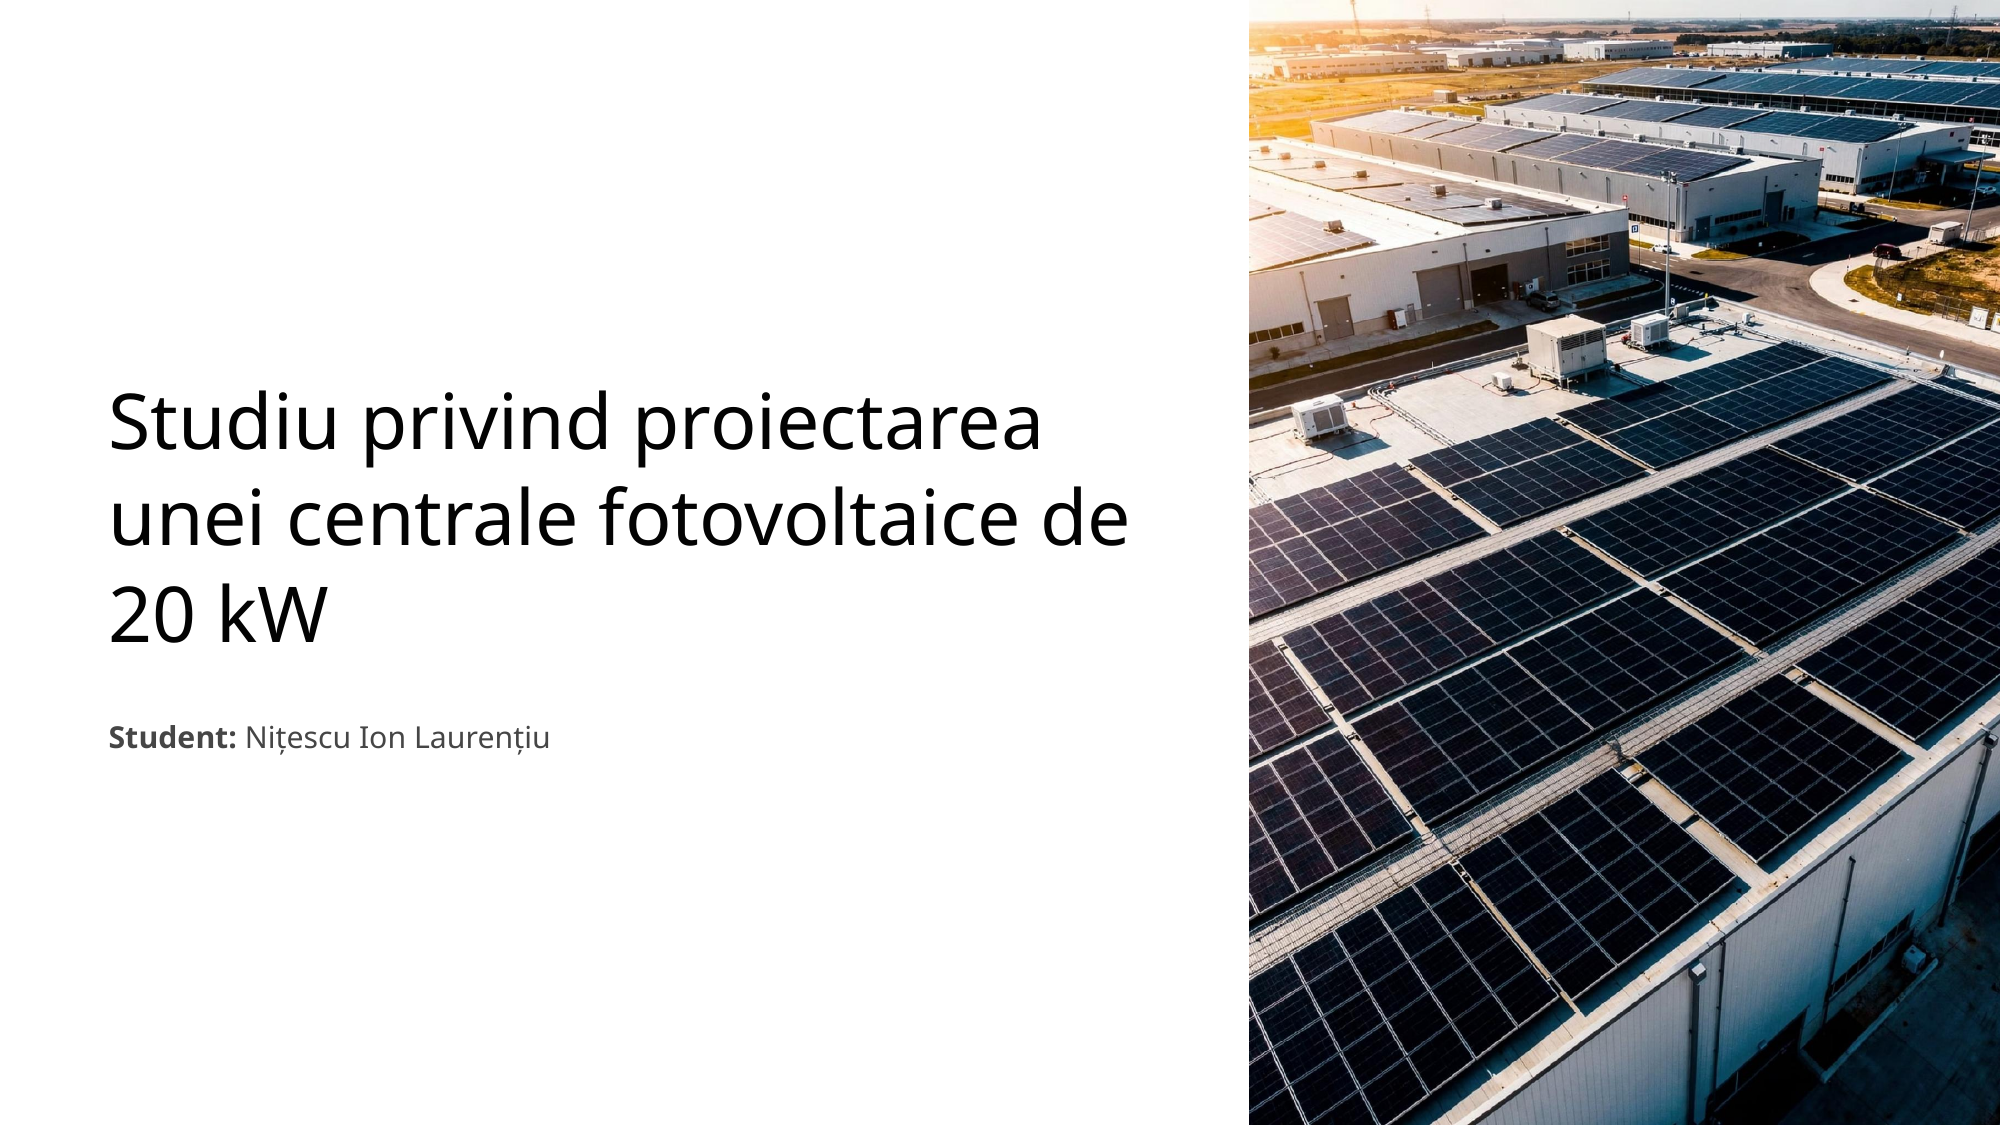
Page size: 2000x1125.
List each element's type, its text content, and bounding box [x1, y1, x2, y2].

text_box Student: Nițescu Ion Laurențiu [108, 706, 1242, 756]
picture [1249, 0, 2000, 1125]
text_box Studiu privind proiectarea unei centrale fotovoltaice de 20 kW [108, 369, 1142, 660]
